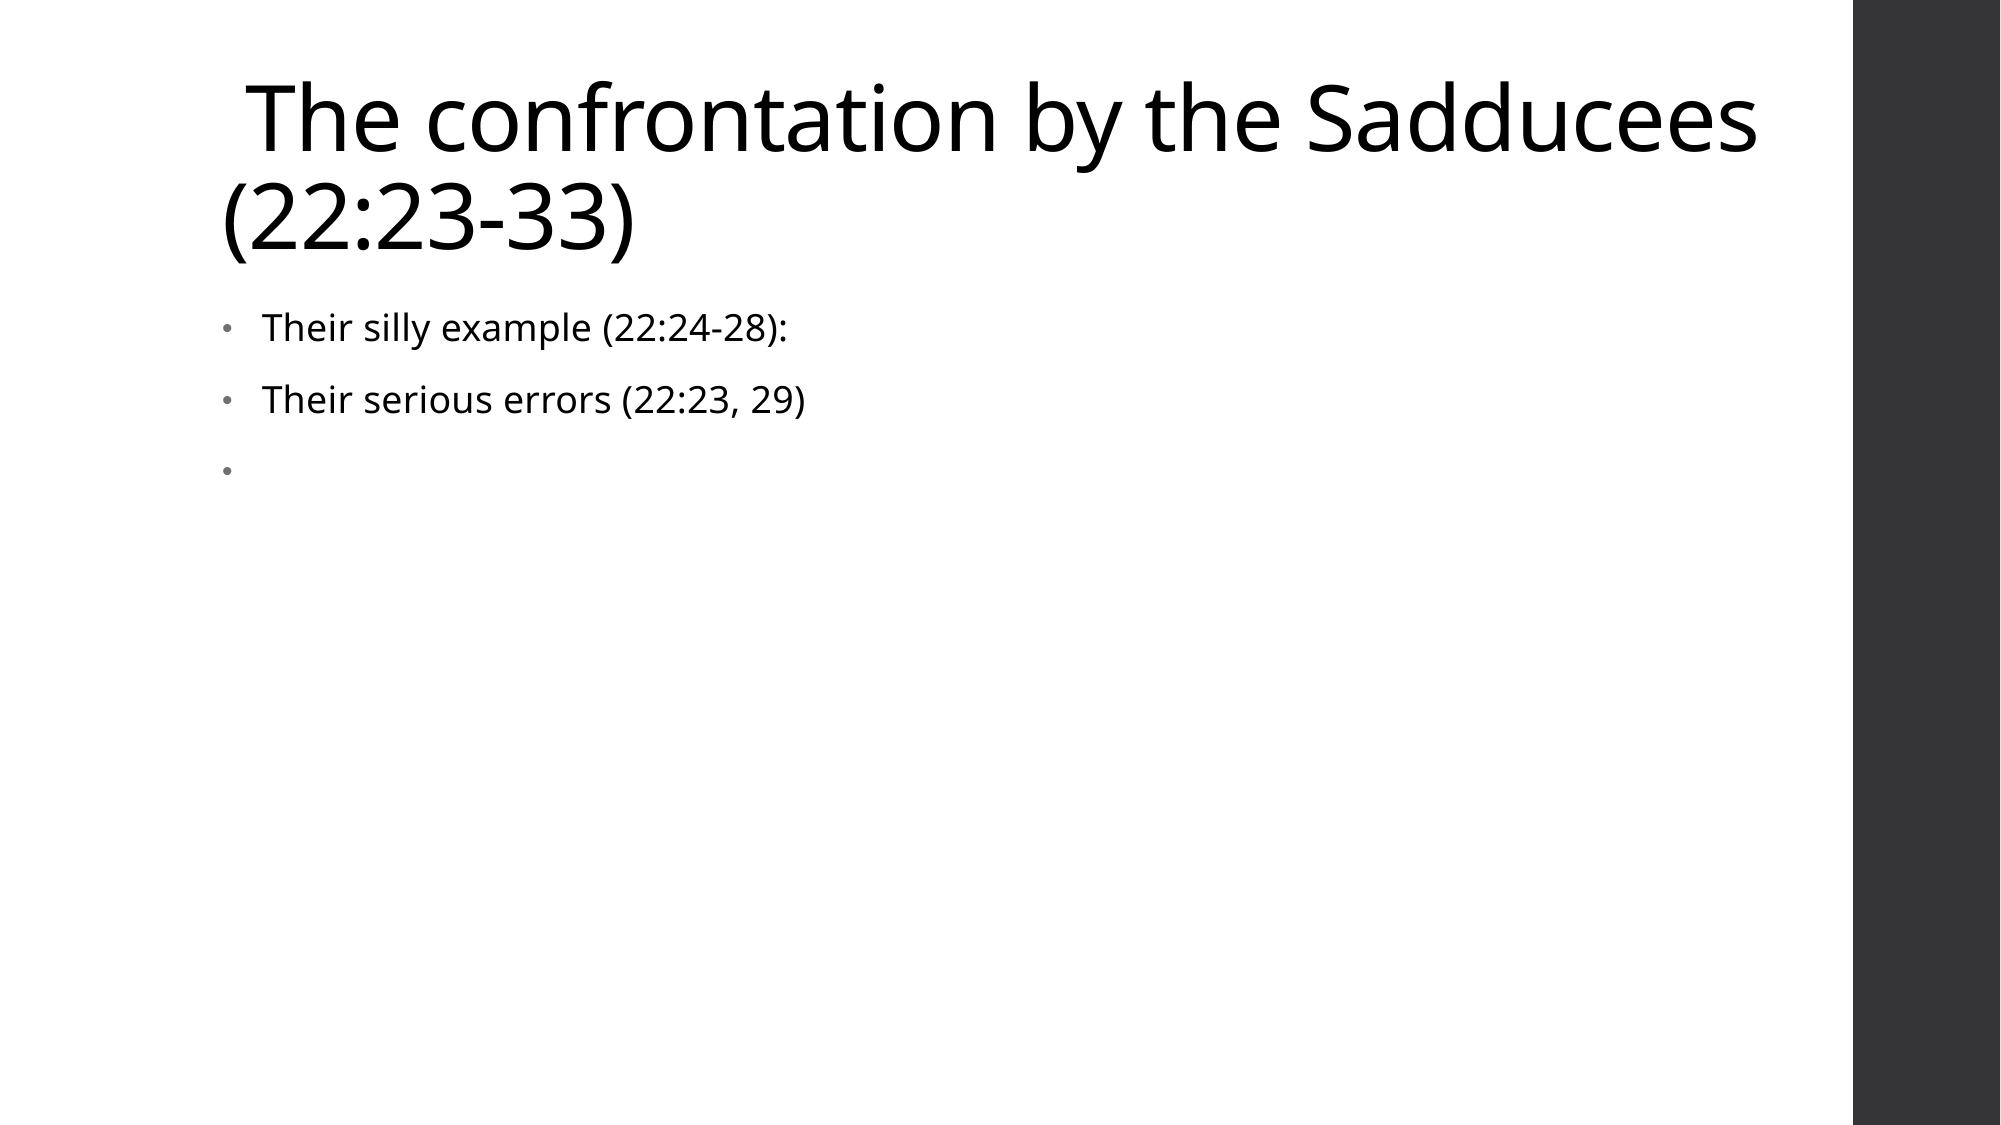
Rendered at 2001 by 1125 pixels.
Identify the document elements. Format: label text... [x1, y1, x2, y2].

title The confrontation by the Sadducees (22:23-33) [206, 60, 1797, 278]
list Their silly example (22:24-28): Their serious errors (22:23, 29) [206, 299, 1617, 1014]
